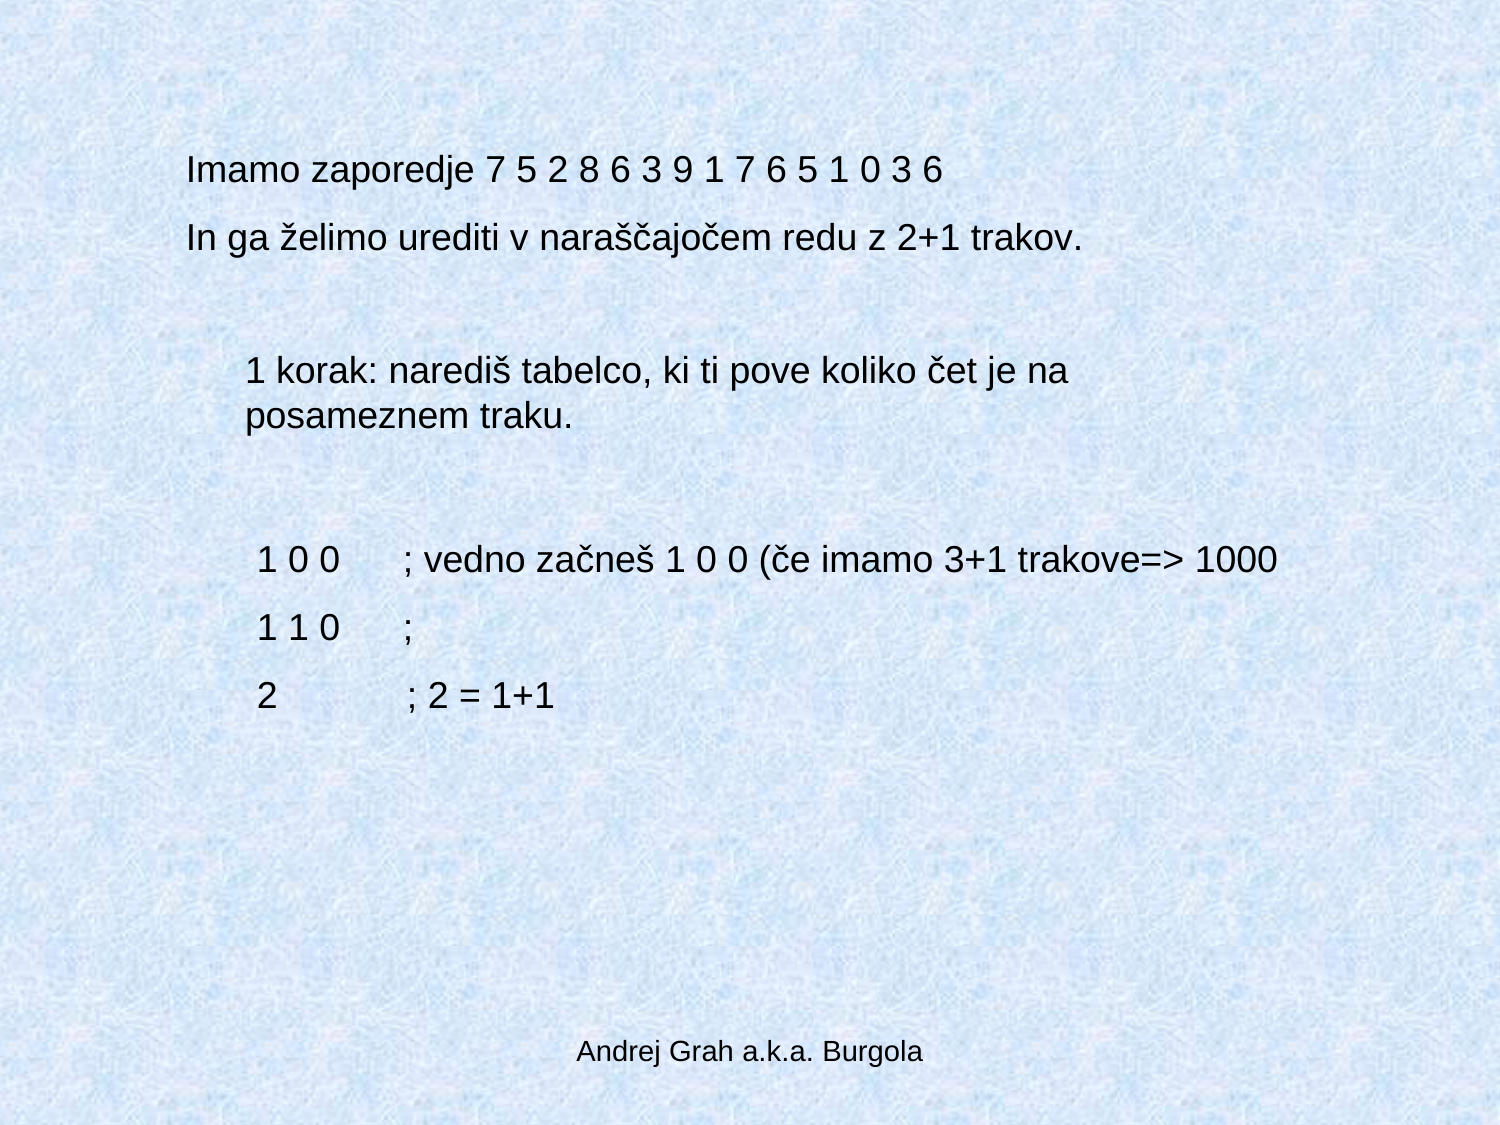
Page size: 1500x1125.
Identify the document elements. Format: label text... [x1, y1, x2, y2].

text_box Imamo zaporedje 7 5 2 8 6 3 9 1 7 6 5 1 0 3 6 In ga želimo urediti v naraščajočem redu z 2+1 trakov. [171, 137, 1223, 267]
text_box Andrej Grah a.k.a. Burgola [512, 1024, 988, 1103]
text_box 1 korak: narediš tabelco, ki ti pove koliko čet je na posameznem traku. [230, 337, 1223, 444]
picture [0, 0, 1500, 1125]
text_box 1 0 0 ; vedno začneš 1 0 0 (če imamo 3+1 trakove=> 1000 1 1 0 ; 2 ; 2 = 1+1 [242, 527, 1400, 725]
